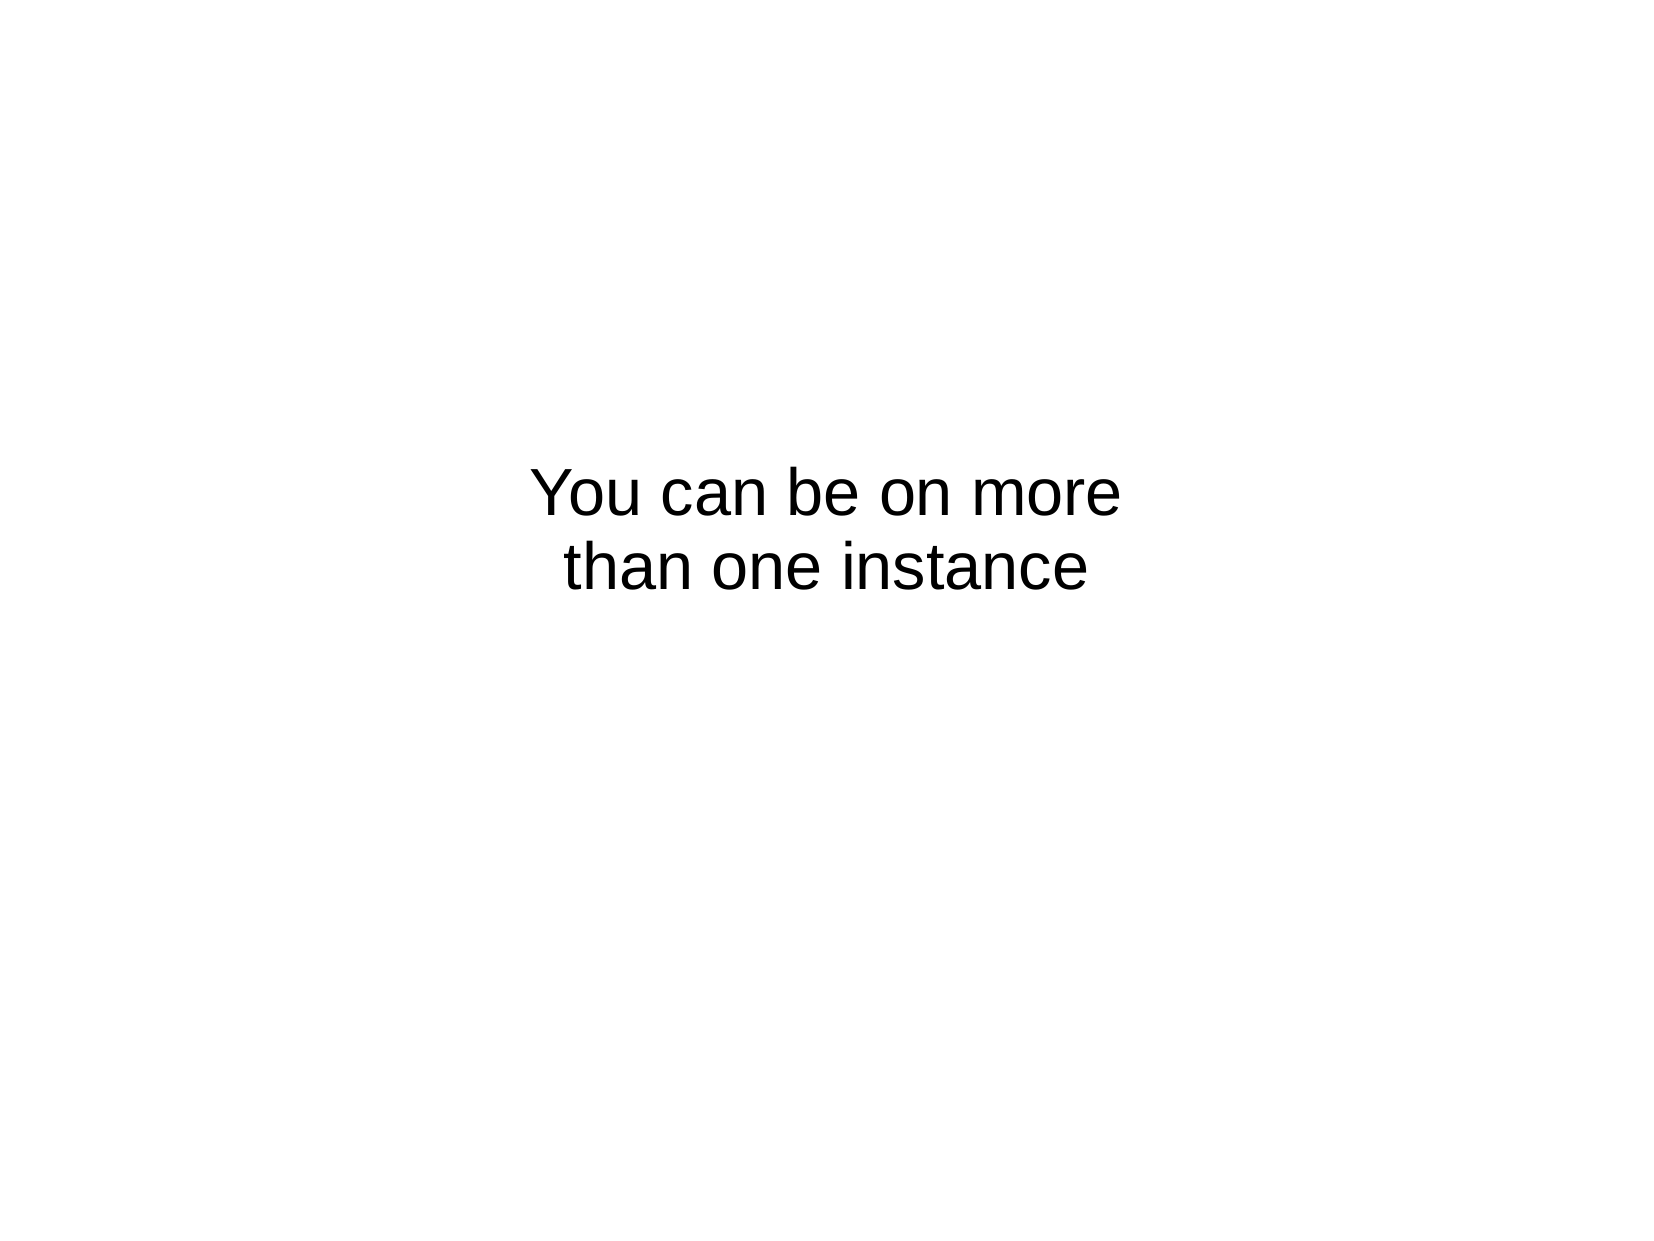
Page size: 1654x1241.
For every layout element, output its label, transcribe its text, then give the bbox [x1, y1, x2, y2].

subtitle You can be on more than one instance [82, 49, 1571, 1010]
